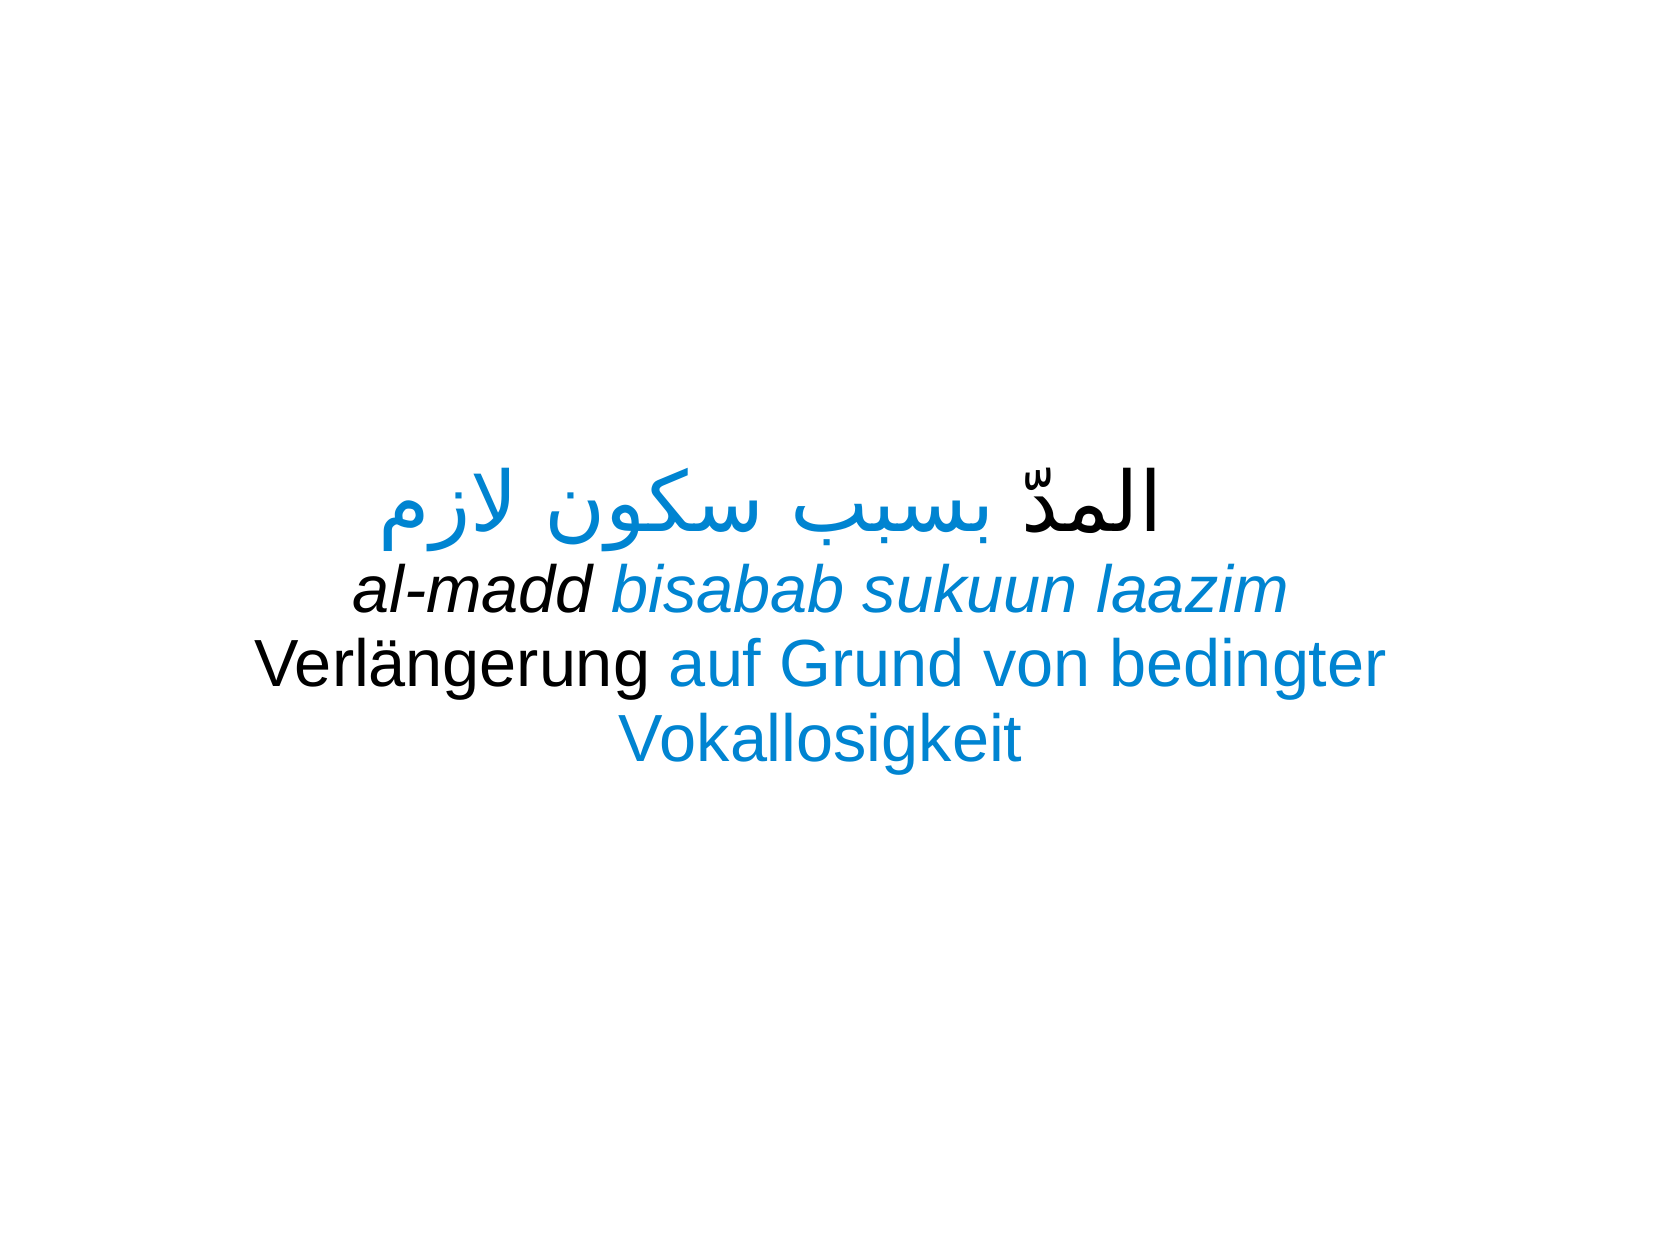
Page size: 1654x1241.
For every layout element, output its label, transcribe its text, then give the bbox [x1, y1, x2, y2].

subtitle المدّ بسبب سكون لازم al-madd bisabab sukuun laazim Verlängerung auf Grund von bedingter Vokallosigkeit [0, 49, 1571, 1182]
